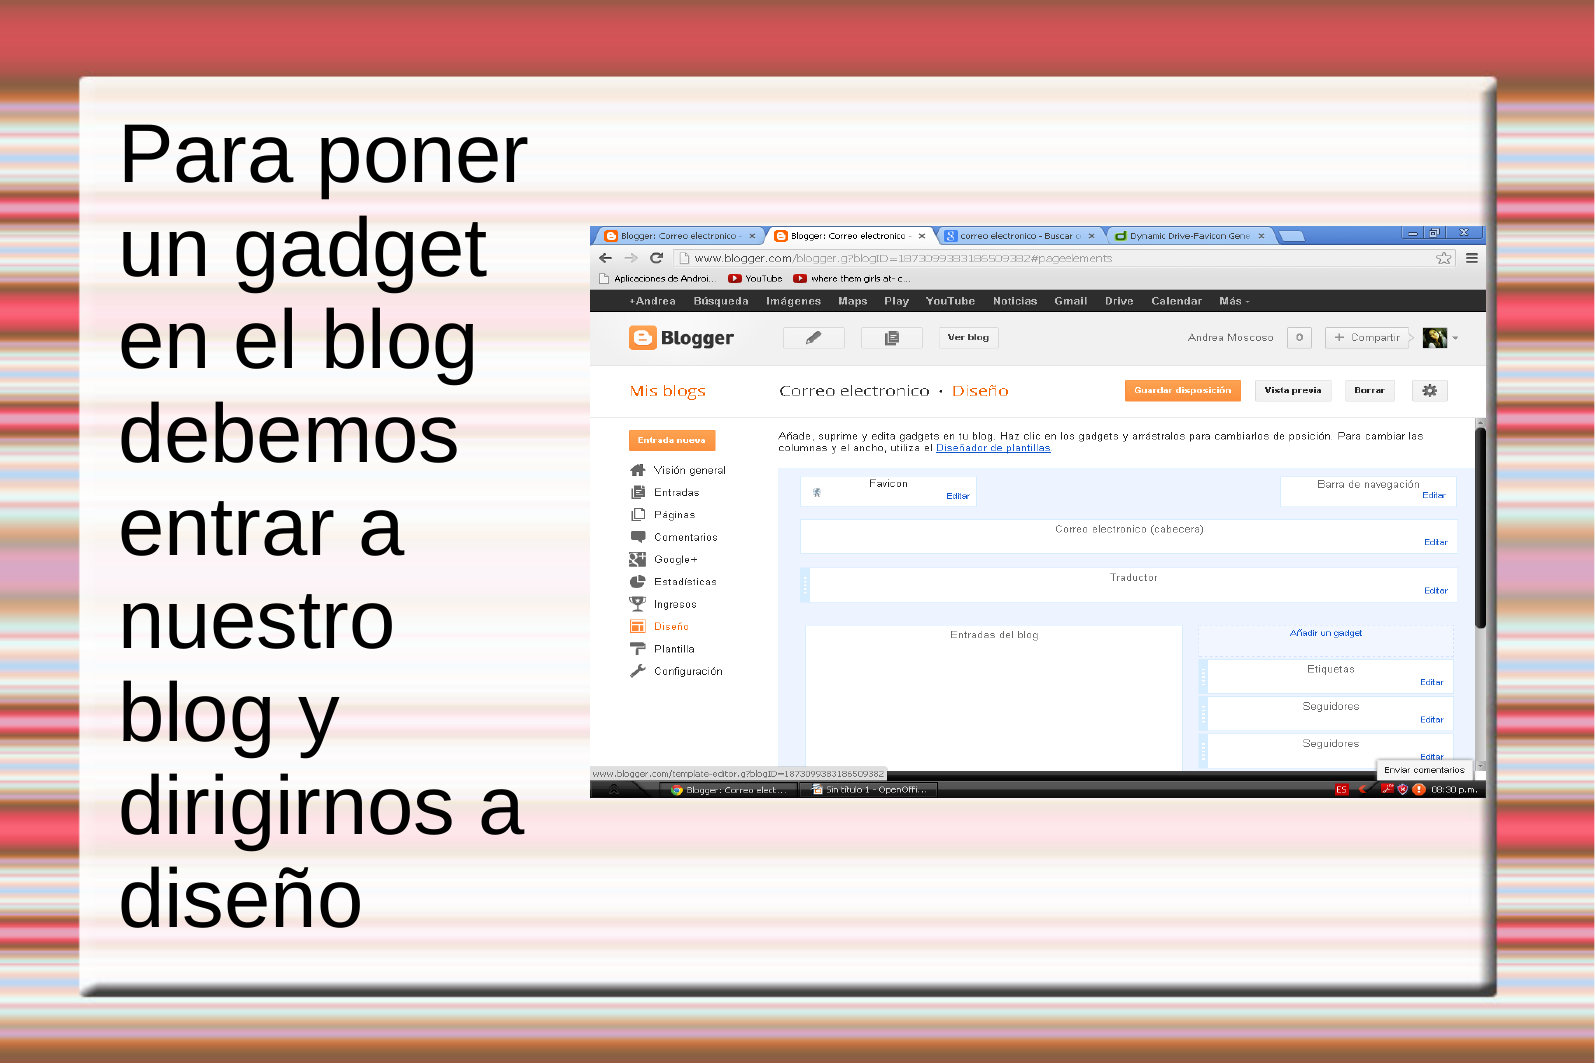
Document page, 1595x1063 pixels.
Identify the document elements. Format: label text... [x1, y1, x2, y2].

title Para poner un gadget en el blog debemos entrar a nuestro blog y dirigirnos a diseño [118, 107, 562, 945]
picture [0, 0, 1595, 1063]
